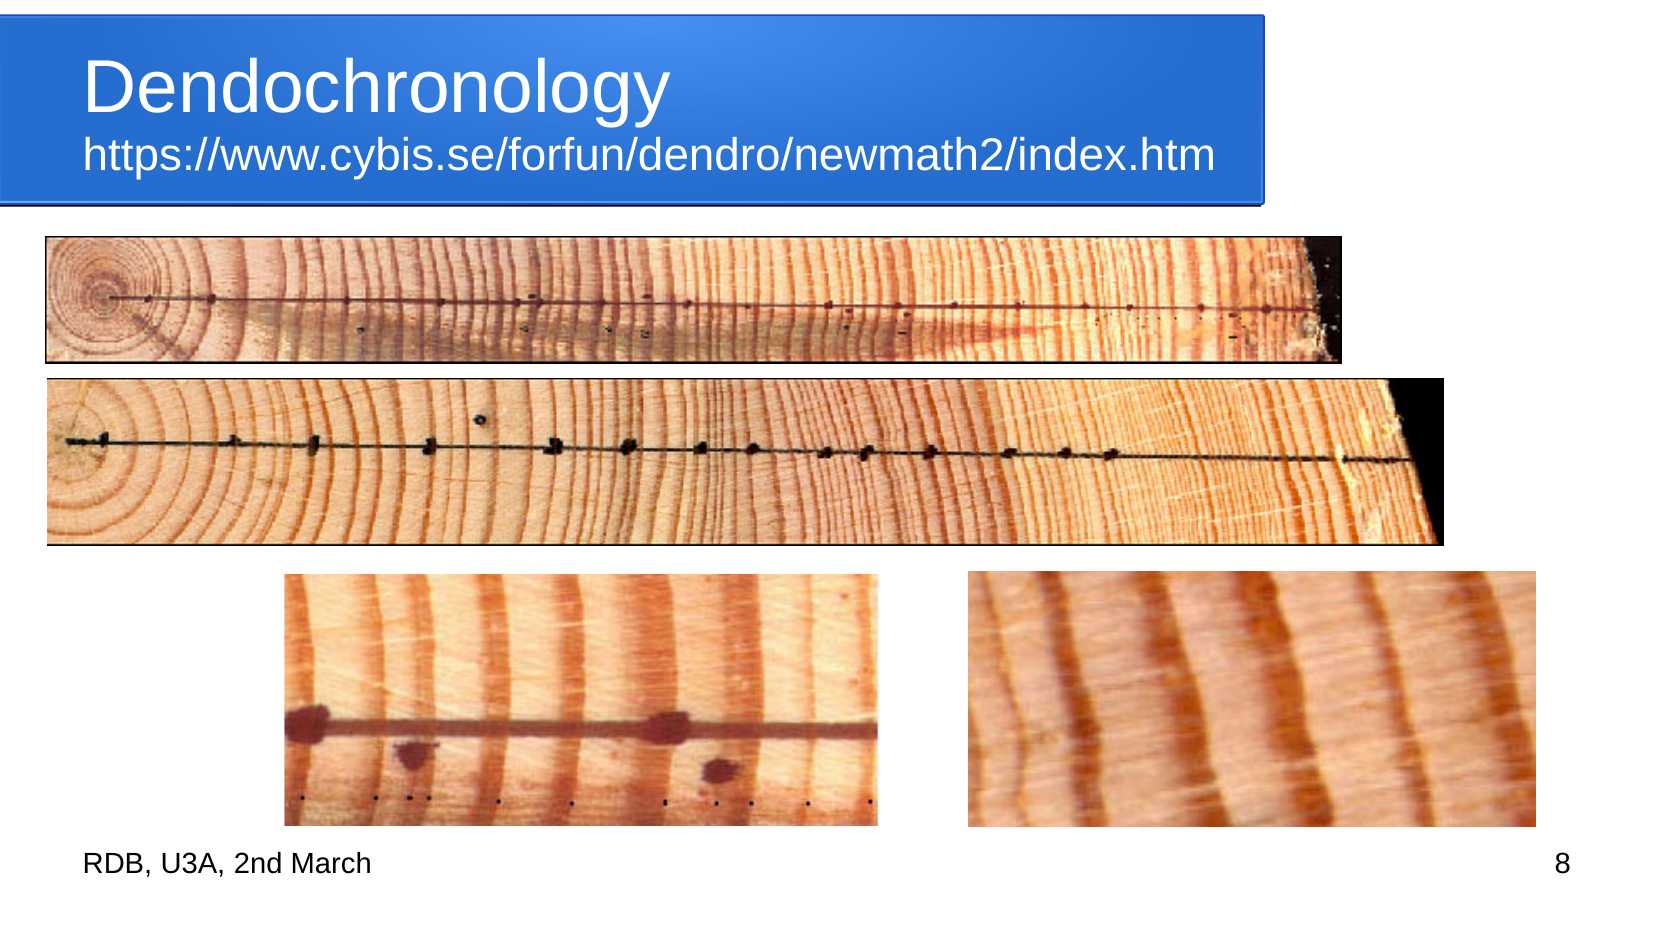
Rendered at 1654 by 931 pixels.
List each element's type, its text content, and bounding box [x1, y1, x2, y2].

picture [968, 571, 1536, 827]
picture [283, 574, 880, 826]
picture [45, 236, 1342, 364]
picture [47, 378, 1444, 546]
title Dendochronology https://www.cybis.se/forfun/dendro/newmath2/index.htm [82, 35, 1235, 189]
